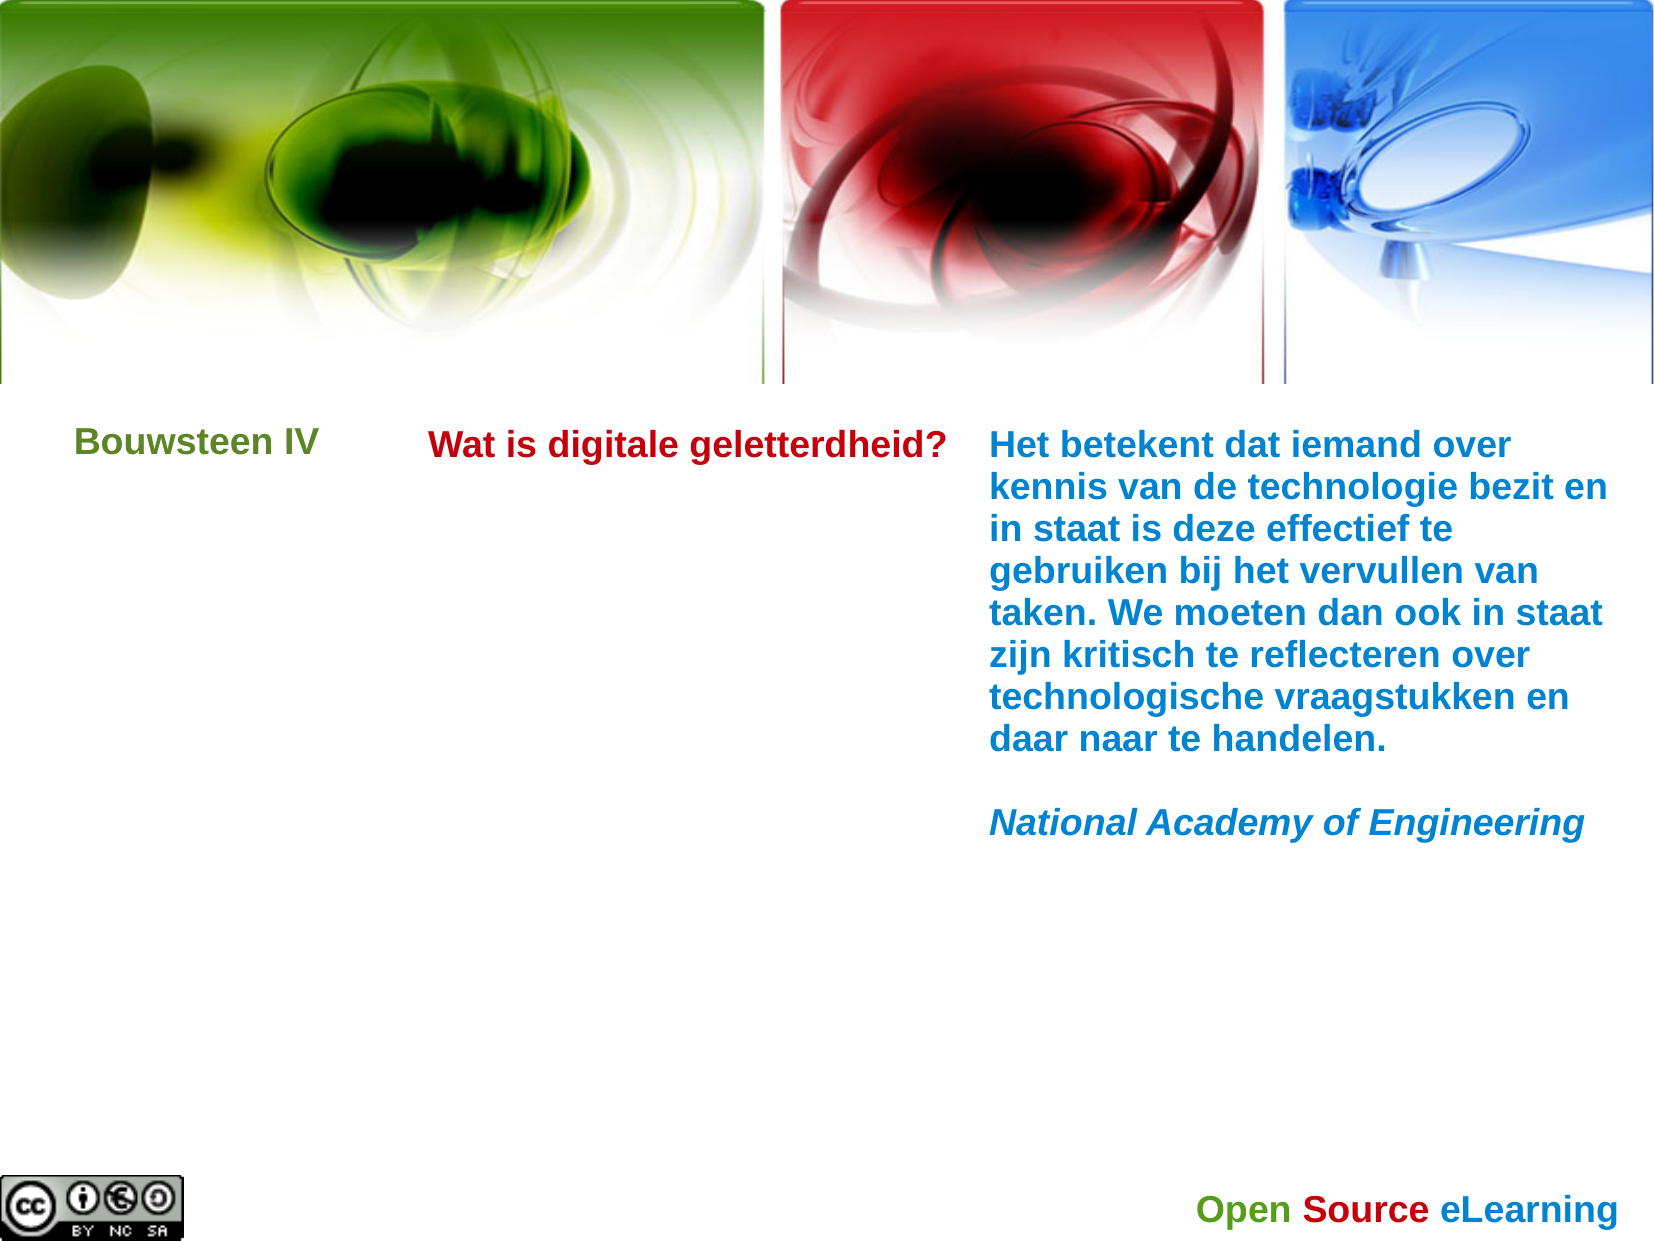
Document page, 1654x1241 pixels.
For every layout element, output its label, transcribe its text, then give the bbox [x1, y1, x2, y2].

text_box Bouwsteen IV [59, 413, 591, 471]
text_box Wat is digitale geletterdheid? [413, 415, 974, 473]
picture [0, 1175, 184, 1241]
picture [0, 0, 1654, 384]
text_box Open Source eLearning [1181, 1181, 1654, 1238]
text_box Het betekent dat iemand over kennis van de technologie bezit en in staat is deze effectief te gebruiken bij het vervullen van taken. We moeten dan ook in staat zijn kritisch te reflecteren over technologische vraagstukken en daar naar te handelen. National Academy of Engineering [974, 415, 1633, 893]
